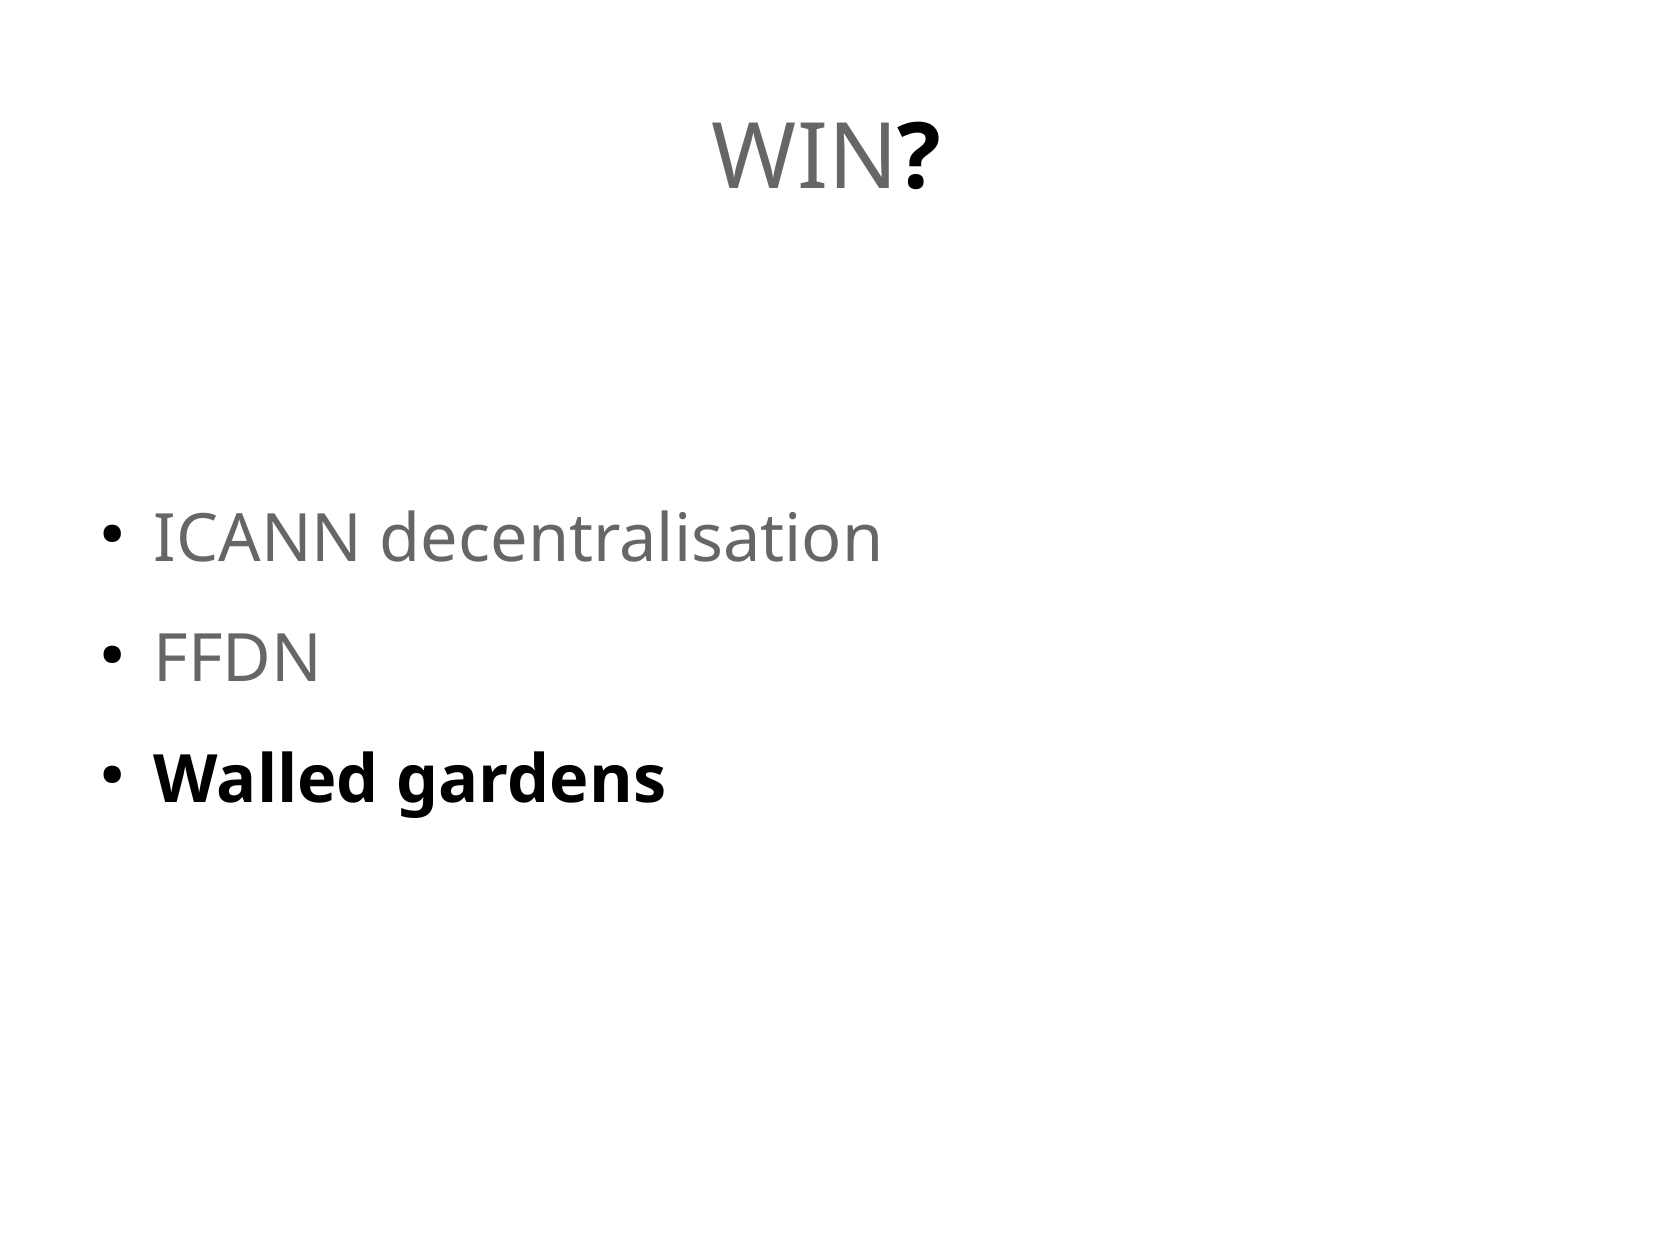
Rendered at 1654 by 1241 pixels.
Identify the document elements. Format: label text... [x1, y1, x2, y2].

title WIN? [82, 49, 1571, 257]
list ICANN decentralisation FFDN Walled gardens [82, 490, 1538, 901]
